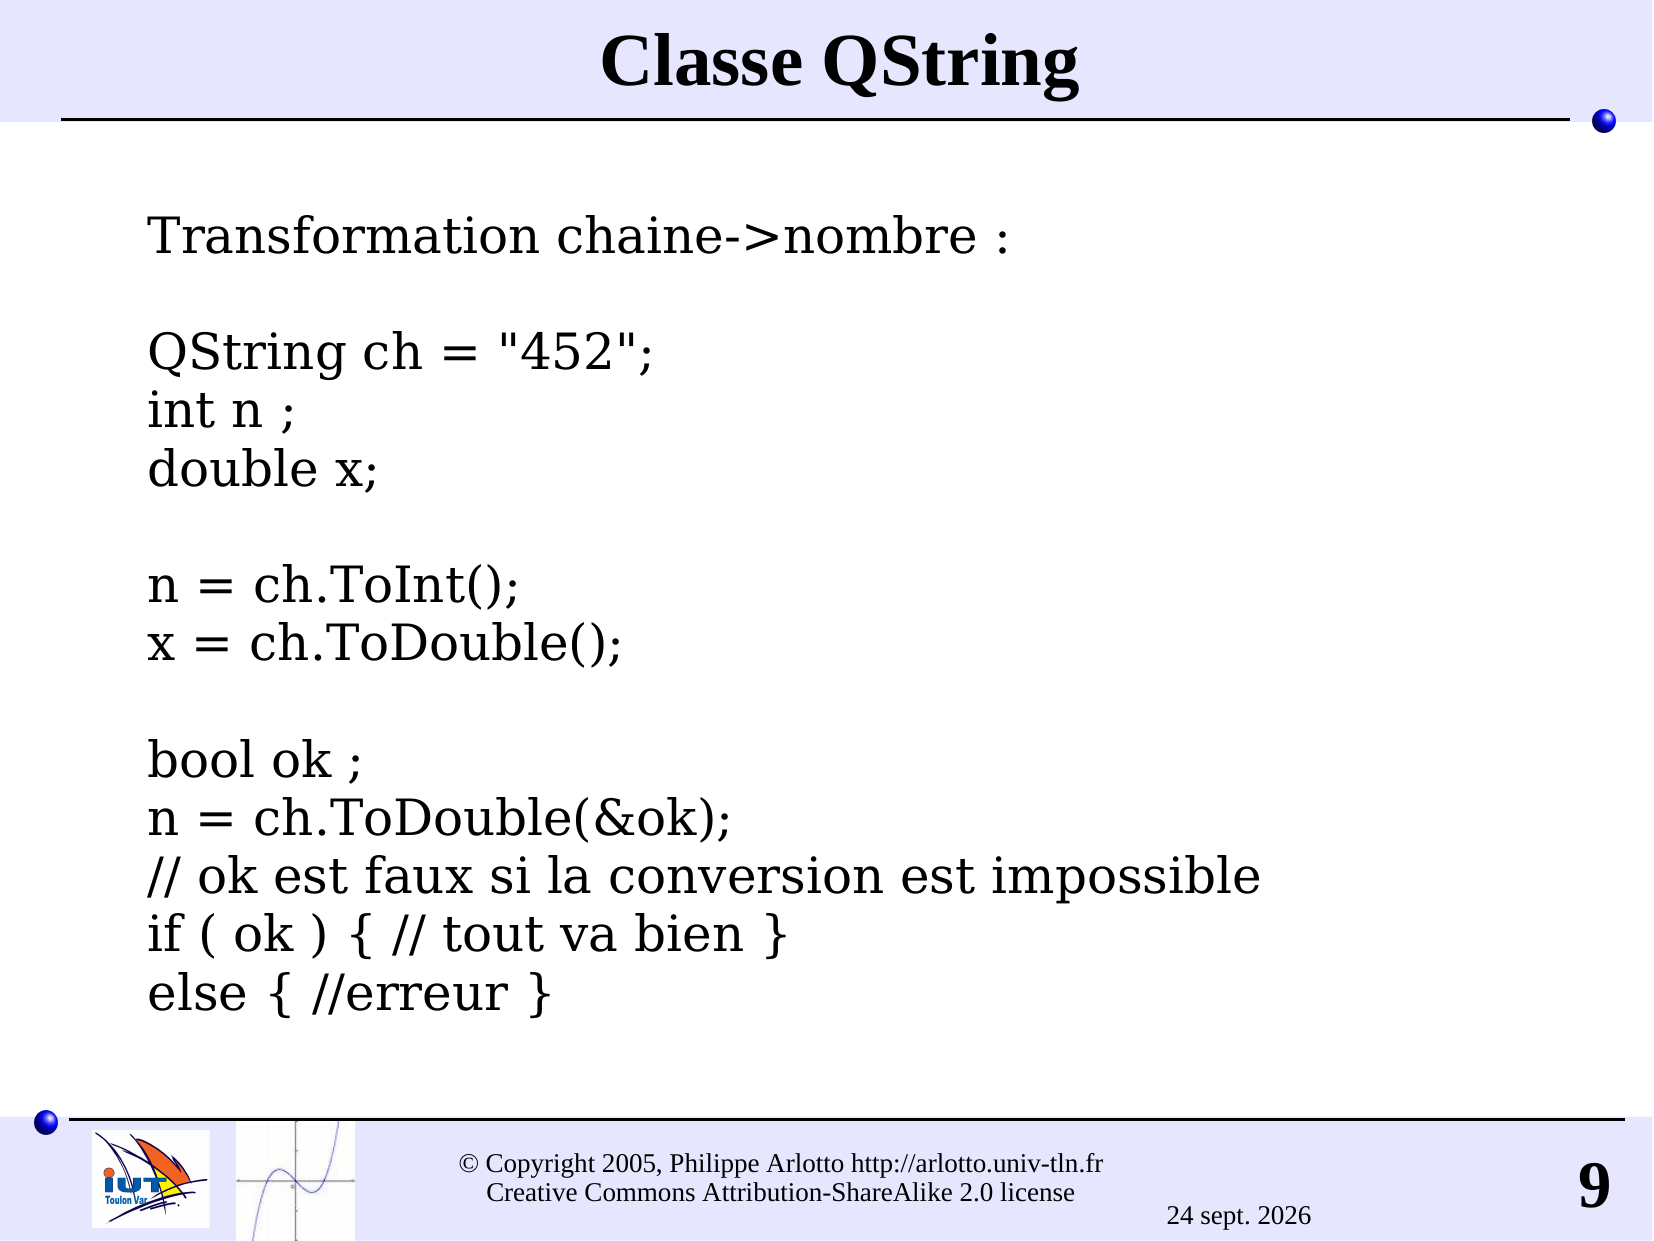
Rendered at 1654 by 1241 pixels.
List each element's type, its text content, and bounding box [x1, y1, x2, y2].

picture [236, 1121, 355, 1241]
title Classe QString [95, 11, 1585, 110]
text_box Transformation chaine->nombre : QString ch = "452"; int n ; double x; n = ch.ToInt(); x = ch.ToDouble(); bool ok ; n = ch.ToDouble(&ok); // ok est faux si la conversion est impossible if ( ok ) { // tout va bien } else { //erreur } [147, 206, 1263, 1022]
